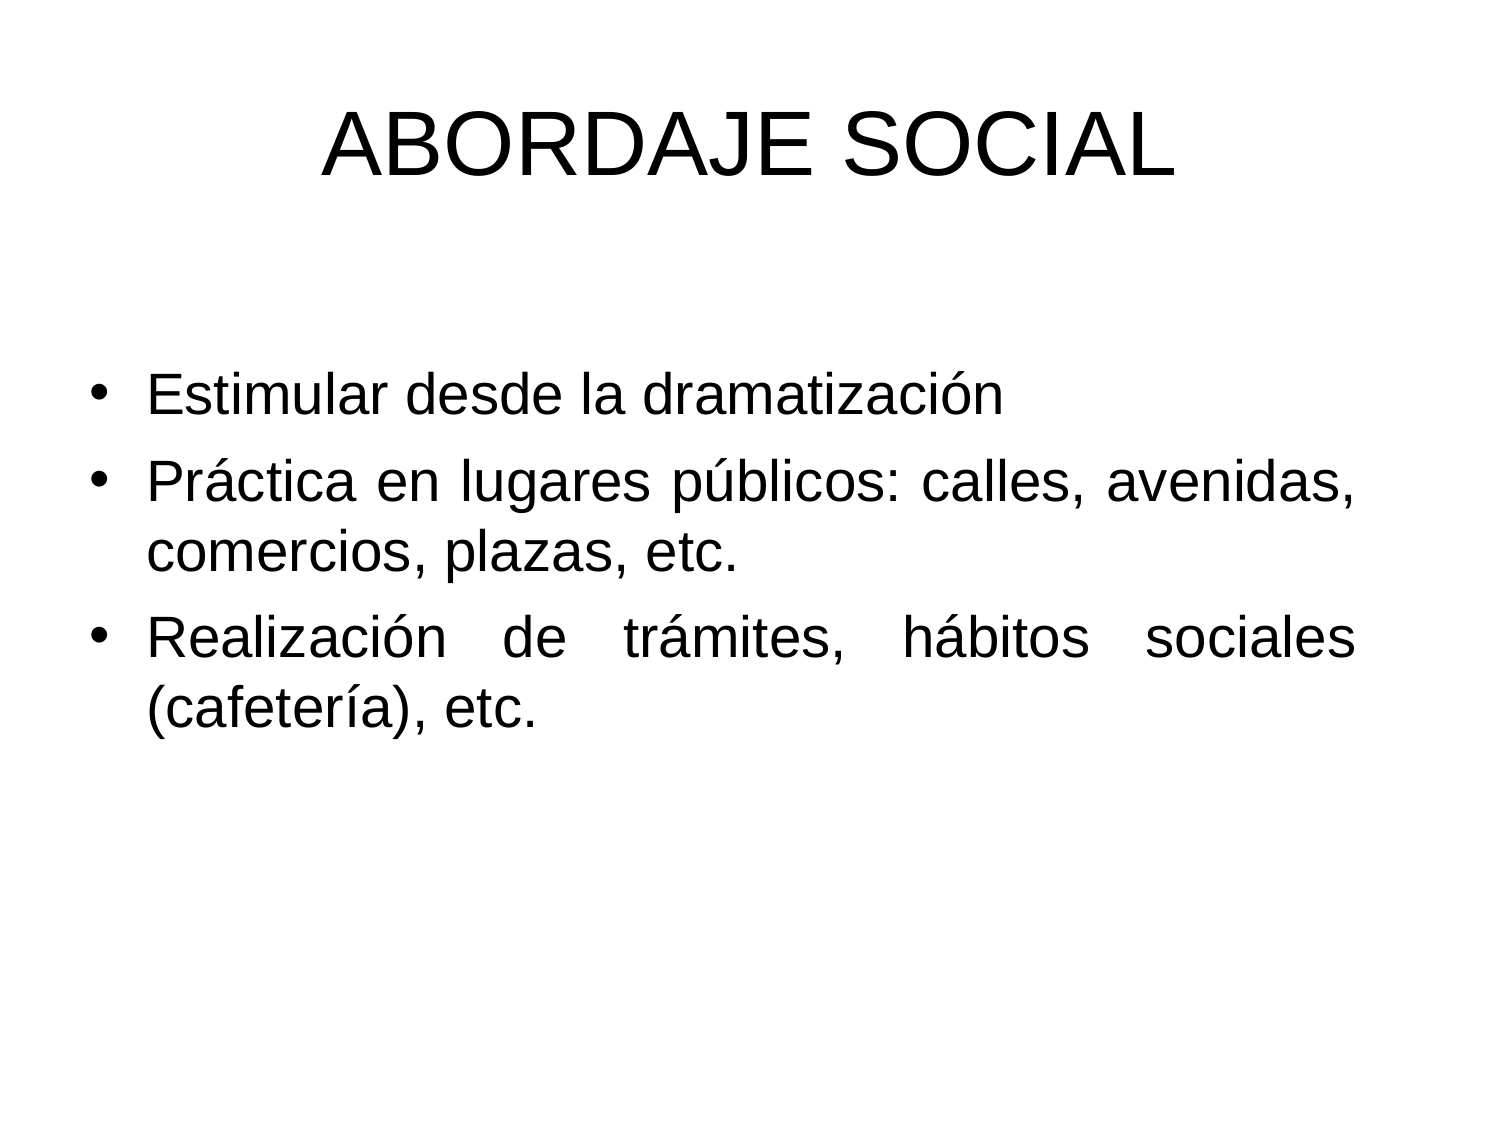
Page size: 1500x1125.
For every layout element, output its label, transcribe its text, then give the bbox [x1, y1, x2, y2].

title ABORDAJE SOCIAL [75, 45, 1426, 233]
list Estimular desde la dramatización Práctica en lugares públicos: calles, avenidas, comercios, plazas, etc. Realización de trámites, hábitos sociales (cafetería), etc. [75, 262, 1426, 1005]
